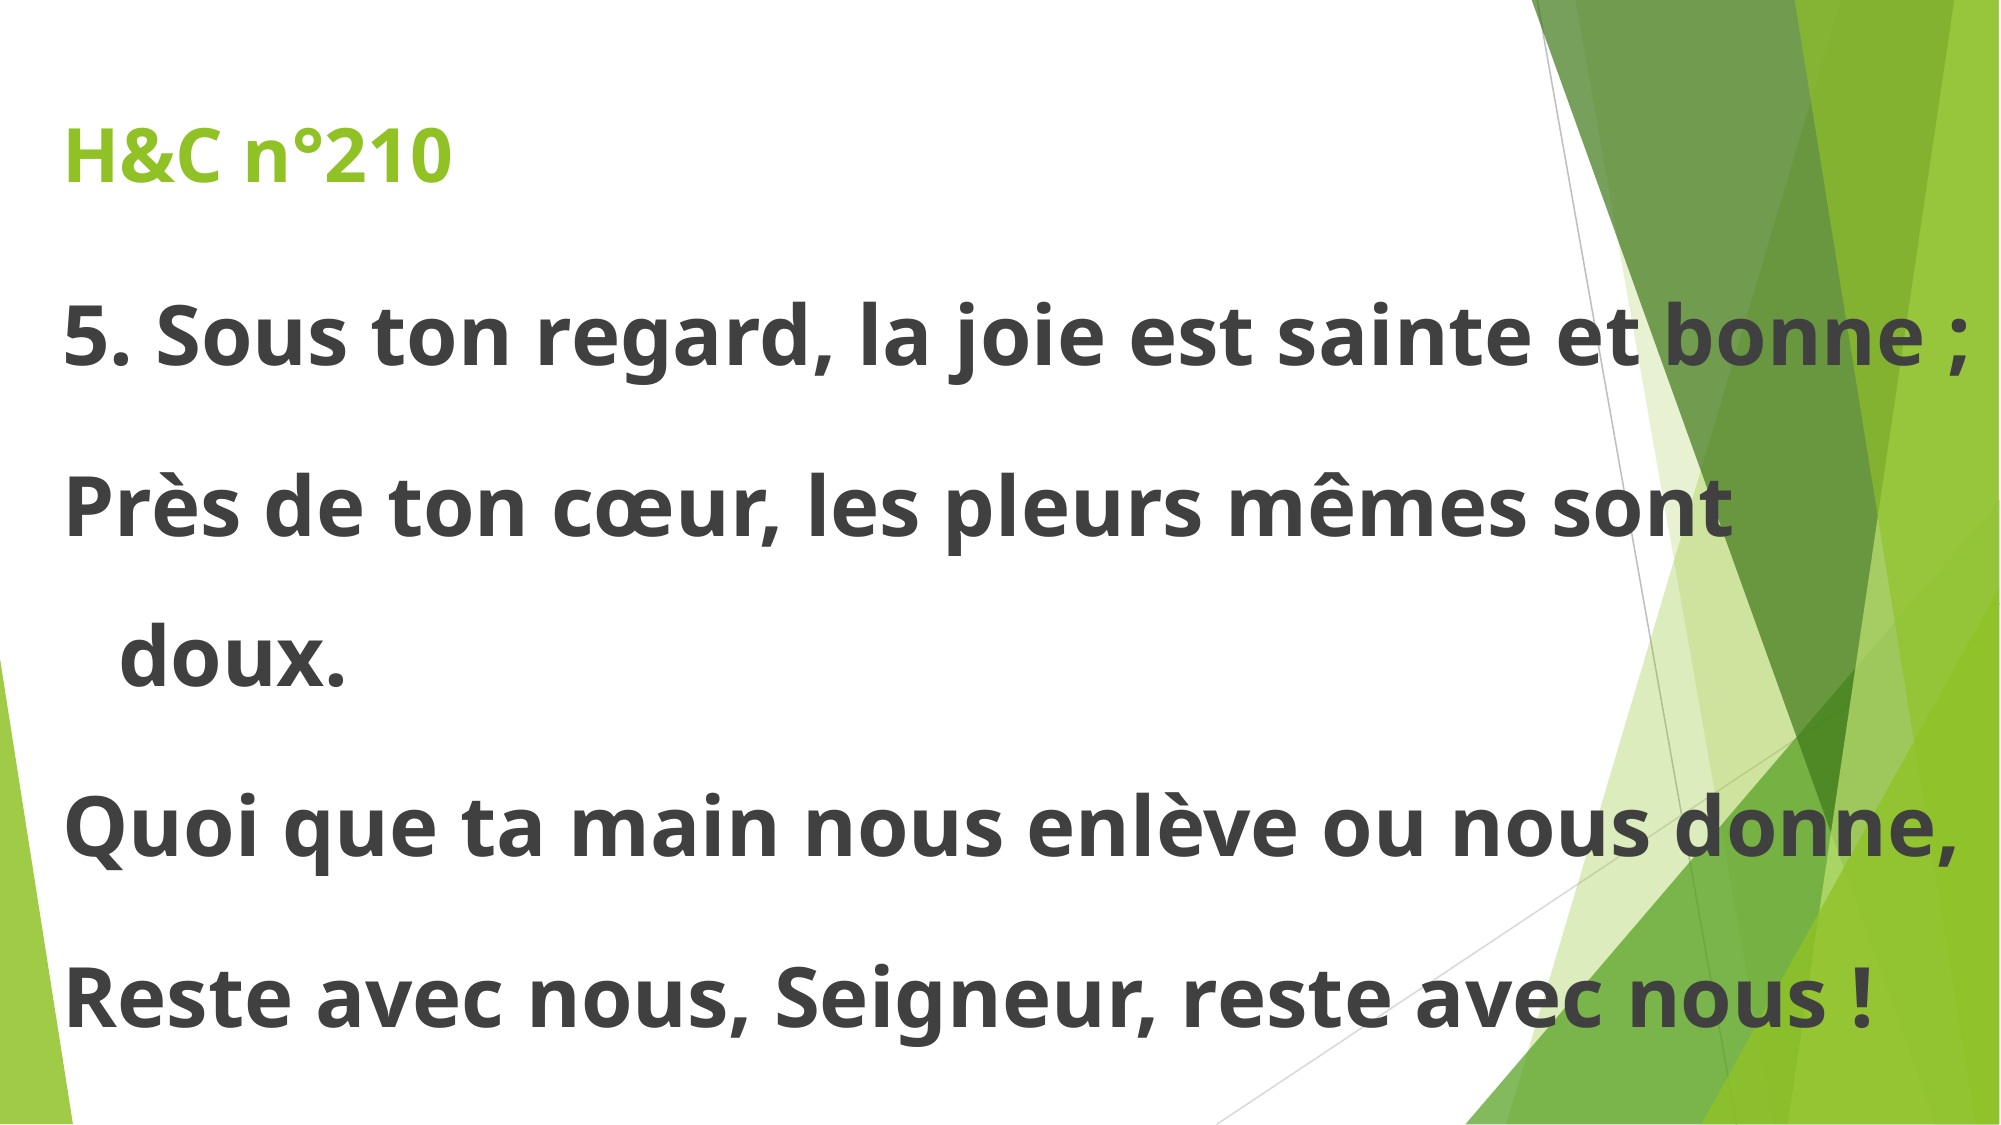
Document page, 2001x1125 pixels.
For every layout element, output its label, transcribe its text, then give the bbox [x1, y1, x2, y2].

text_box H&C n°210 [47, 99, 1522, 224]
text_box 5. Sous ton regard, la joie est sainte et bonne ; Près de ton cœur, les pleurs mêmes sont doux. Quoi que ta main nous enlève ou nous donne, Reste avec nous, Seigneur, reste avec nous ! [47, 224, 1997, 1063]
